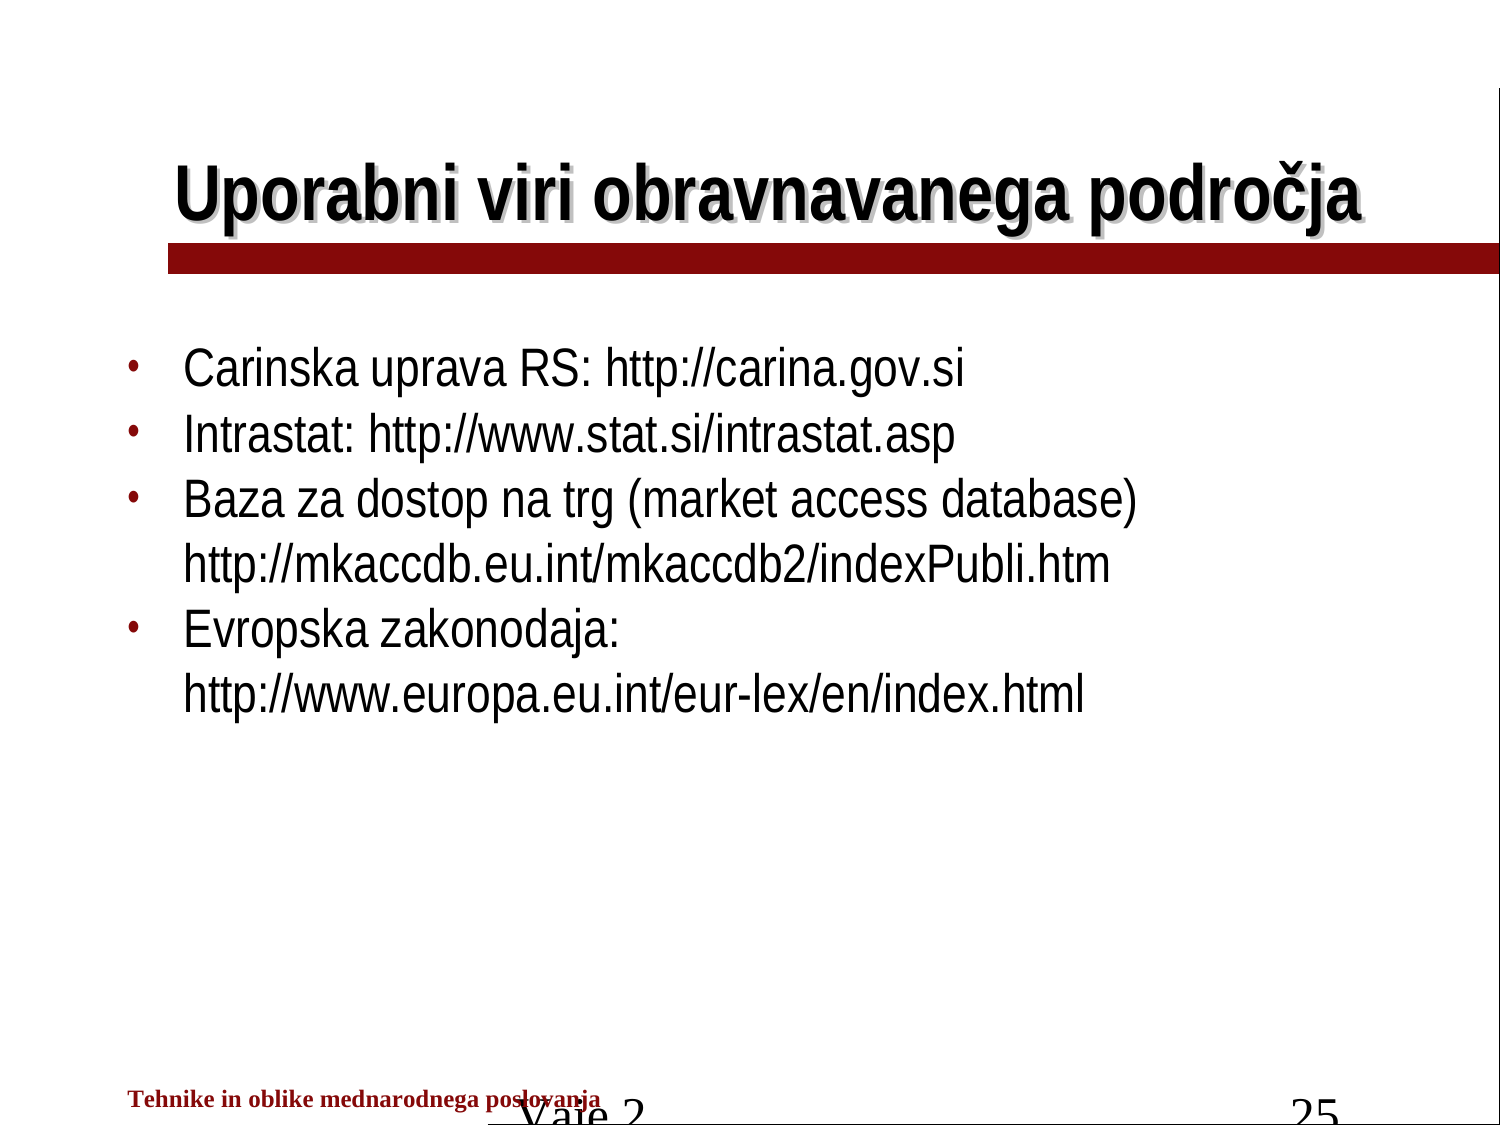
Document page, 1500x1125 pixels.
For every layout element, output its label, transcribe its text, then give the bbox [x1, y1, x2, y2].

list Carinska uprava RS: http://carina.gov.si Intrastat: http://www.stat.si/intrastat.asp Baza za dostop na trg (market access database) http://mkaccdb.eu.int/mkaccdb2/indexPubli.htm Evropska zakonodaja: http://www.europa.eu.int/eur-lex/en/index.html [112, 324, 1388, 1001]
title Uporabni viri obravnavanega področja [159, 113, 1435, 264]
